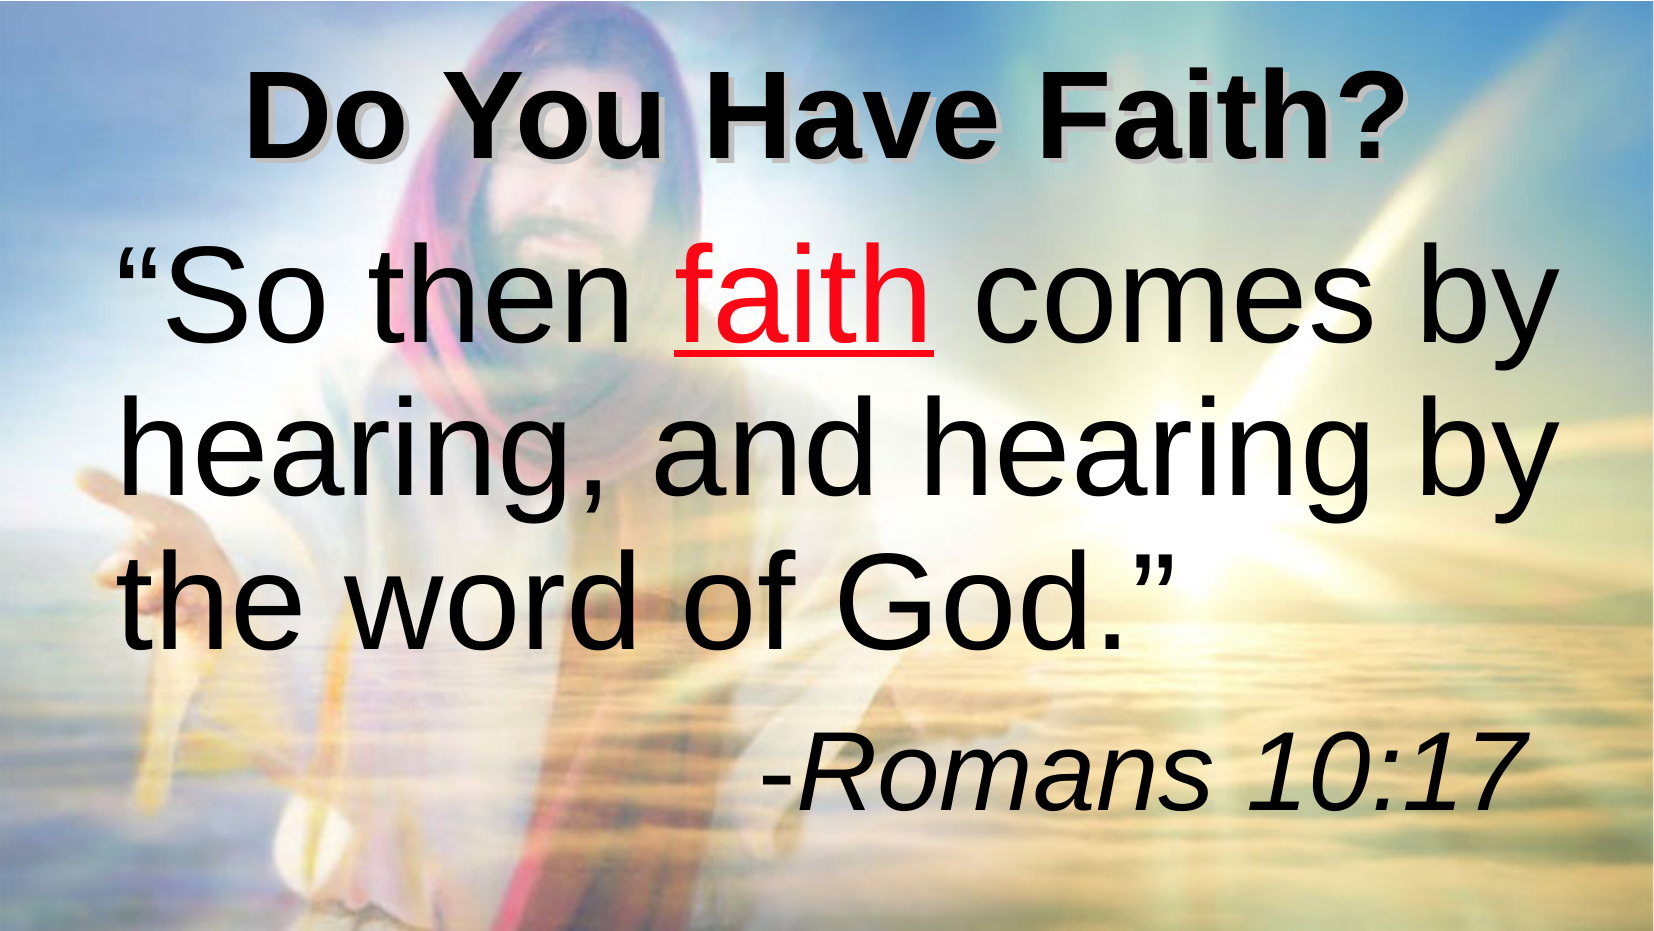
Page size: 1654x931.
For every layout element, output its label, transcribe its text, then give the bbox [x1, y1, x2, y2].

picture [0, 1, 1654, 931]
title Do You Have Faith? [82, 37, 1571, 193]
list “So then faith comes by hearing, and hearing by the word of God.” -Romans 10:17 [45, 217, 1621, 901]
